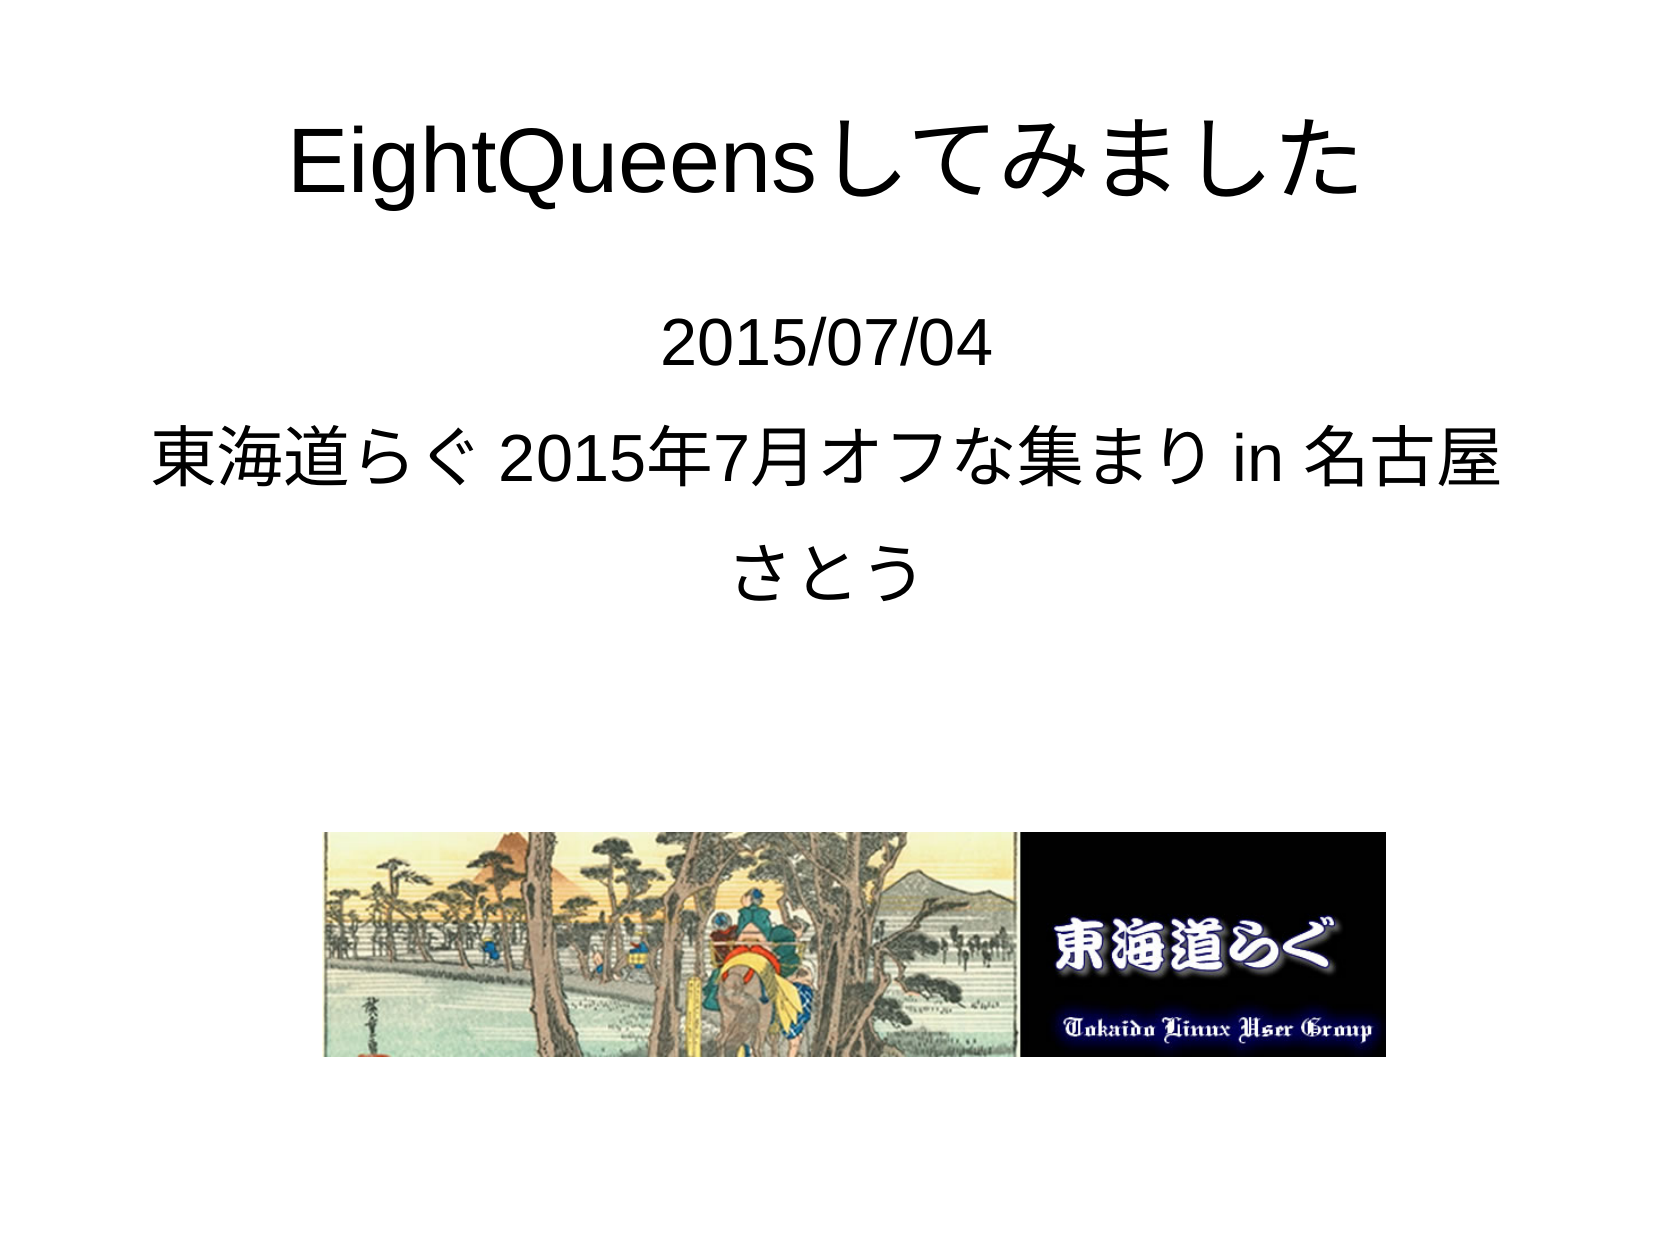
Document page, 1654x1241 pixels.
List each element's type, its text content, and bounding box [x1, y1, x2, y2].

picture [322, 832, 1386, 1057]
title EightQueensしてみました [82, 49, 1571, 230]
subtitle 2015/07/04 東海道らぐ 2015年7月オフな集まり in 名古屋 さとう [82, 230, 1571, 768]
